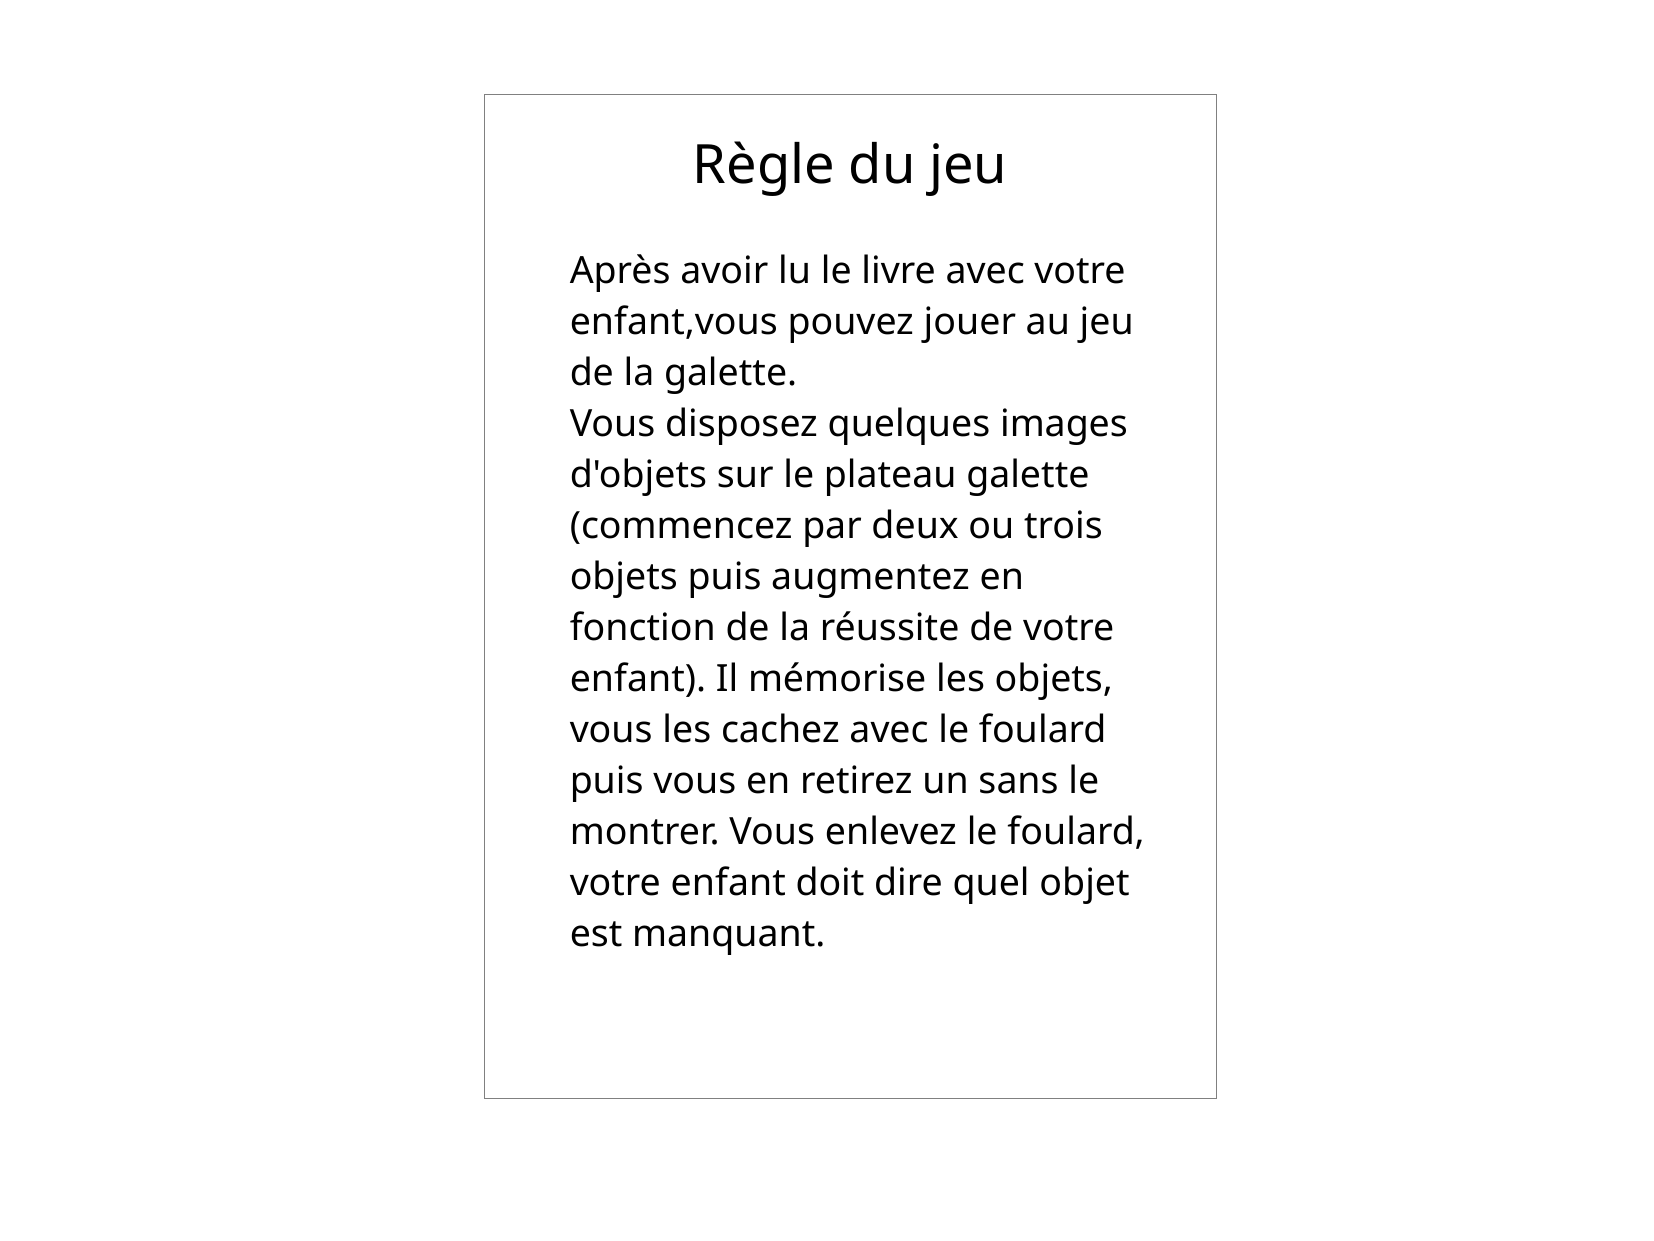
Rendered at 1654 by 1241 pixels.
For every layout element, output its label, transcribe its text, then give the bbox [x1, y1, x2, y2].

text_box Après avoir lu le livre avec votre enfant,vous pouvez jouer au jeu de la galette. Vous disposez quelques images d'objets sur le plateau galette (commencez par deux ou trois objets puis augmentez en fonction de la réussite de votre enfant). Il mémorise les objets, vous les cachez avec le foulard puis vous en retirez un sans le montrer. Vous enlevez le foulard, votre enfant doit dire quel objet est manquant. [555, 236, 1170, 1020]
text_box Règle du jeu [566, 118, 1134, 206]
